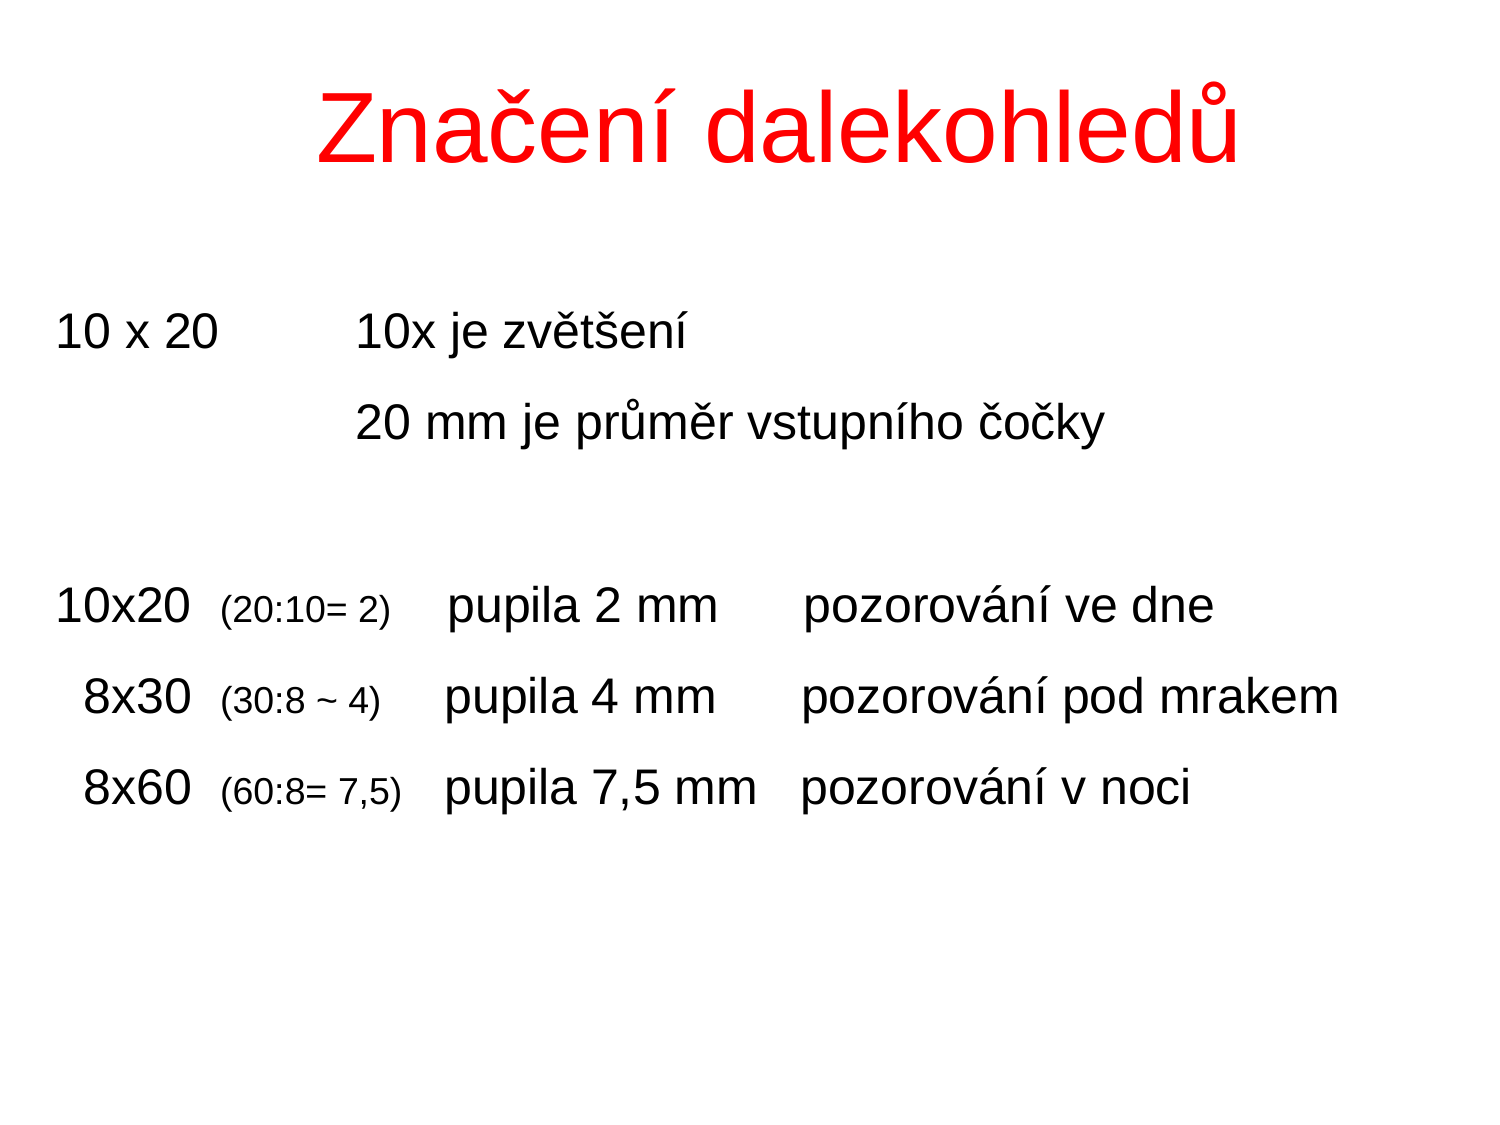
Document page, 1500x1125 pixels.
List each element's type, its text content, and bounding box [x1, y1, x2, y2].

text_box 10 x 20 10x je zvětšení 20 mm je průměr vstupního čočky 10x20 (20:10= 2) pupila 2 mm pozorování ve dne 8x30 (30:8 ~ 4) pupila 4 mm pozorování pod mrakem 8x60 (60:8= 7,5) pupila 7,5 mm pozorování v noci [41, 290, 1388, 914]
text_box Značení dalekohledů [147, 54, 1412, 191]
